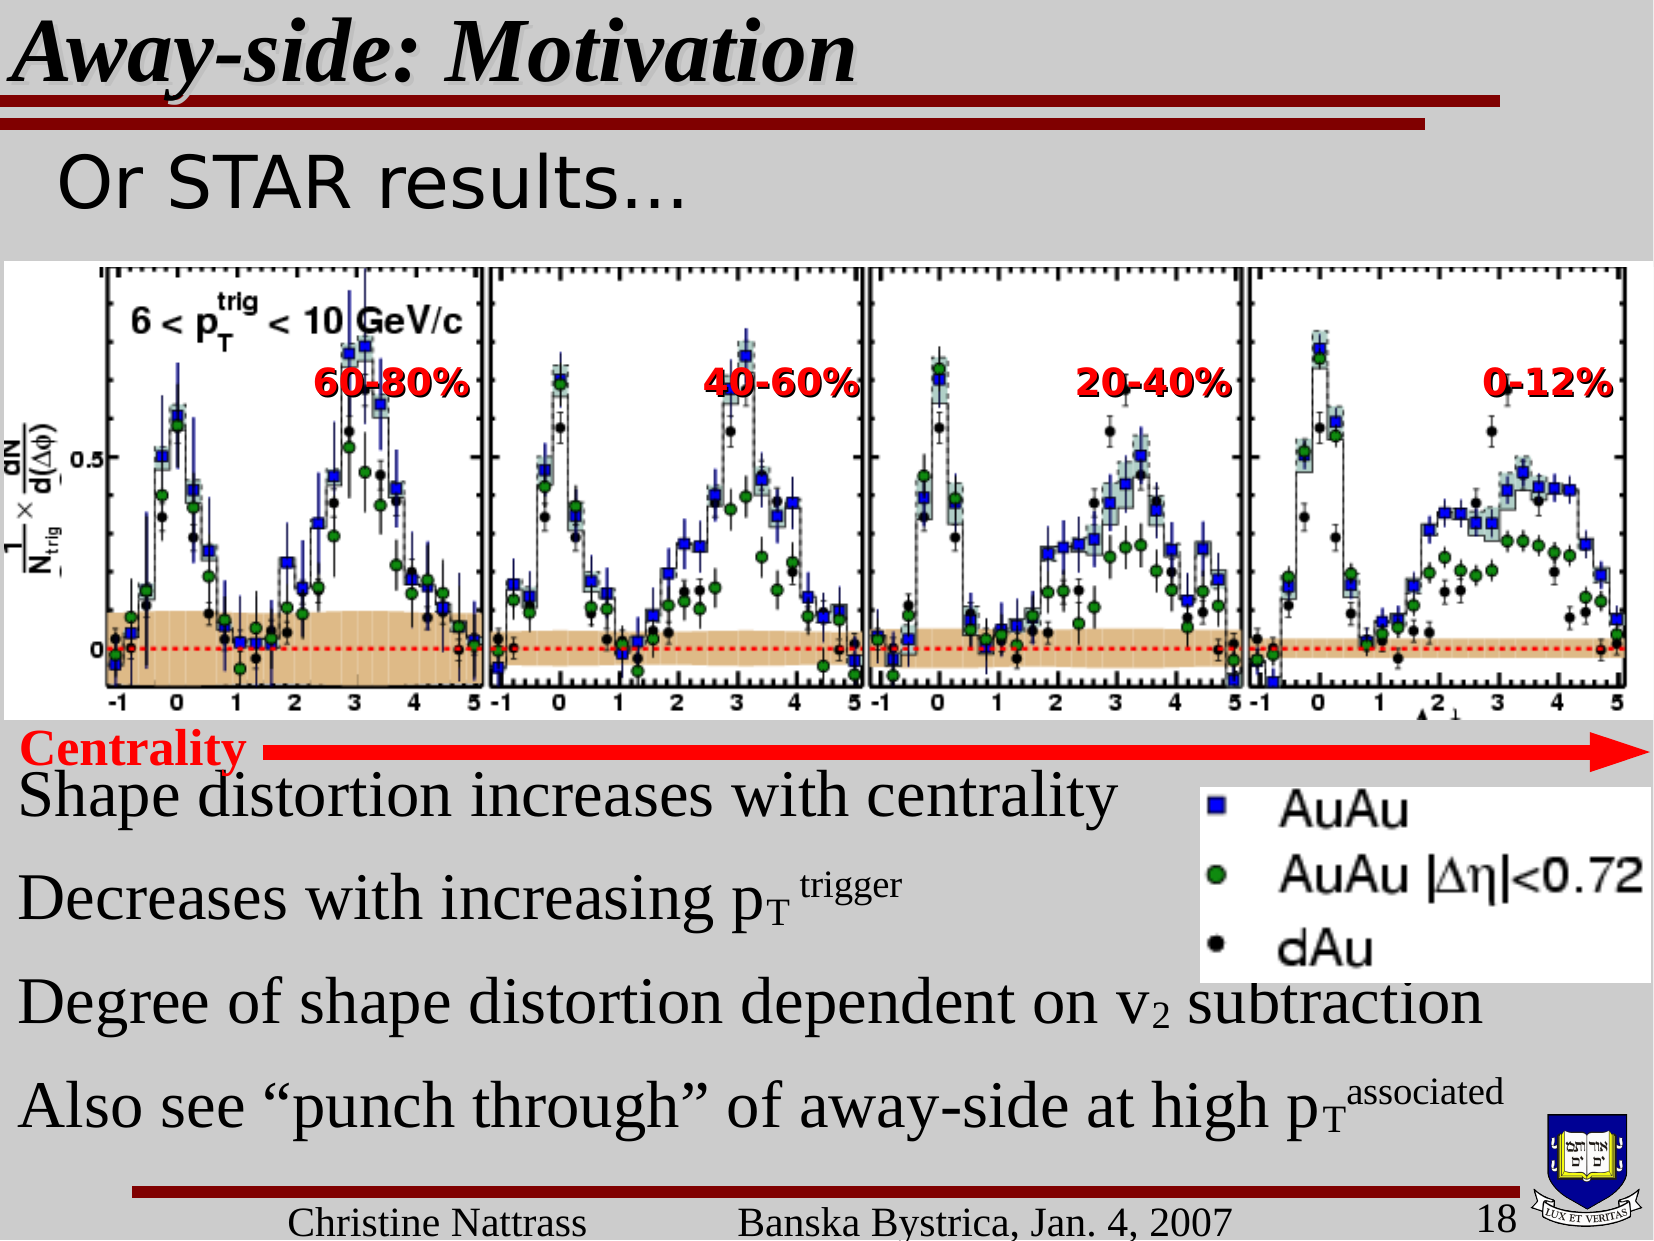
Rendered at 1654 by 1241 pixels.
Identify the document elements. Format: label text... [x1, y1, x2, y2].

text_box Or STAR results... [41, 133, 976, 267]
text_box 20-40% [1059, 353, 1248, 413]
list Shape distortion increases with centrality Decreases with increasing pT trigger Degree of shape distortion dependent on v2 subtraction Also see “punch through” of away-side at high pTassociated [0, 756, 1613, 1214]
picture [1530, 1114, 1643, 1227]
text_box 0-12% [1467, 353, 1654, 413]
picture [1200, 787, 1651, 983]
text_box 60-80% [297, 353, 486, 413]
text_box Centrality [4, 720, 262, 784]
text_box 40-60% [687, 353, 876, 413]
title Away-side: Motivation [11, 0, 1512, 160]
picture [4, 261, 1654, 720]
